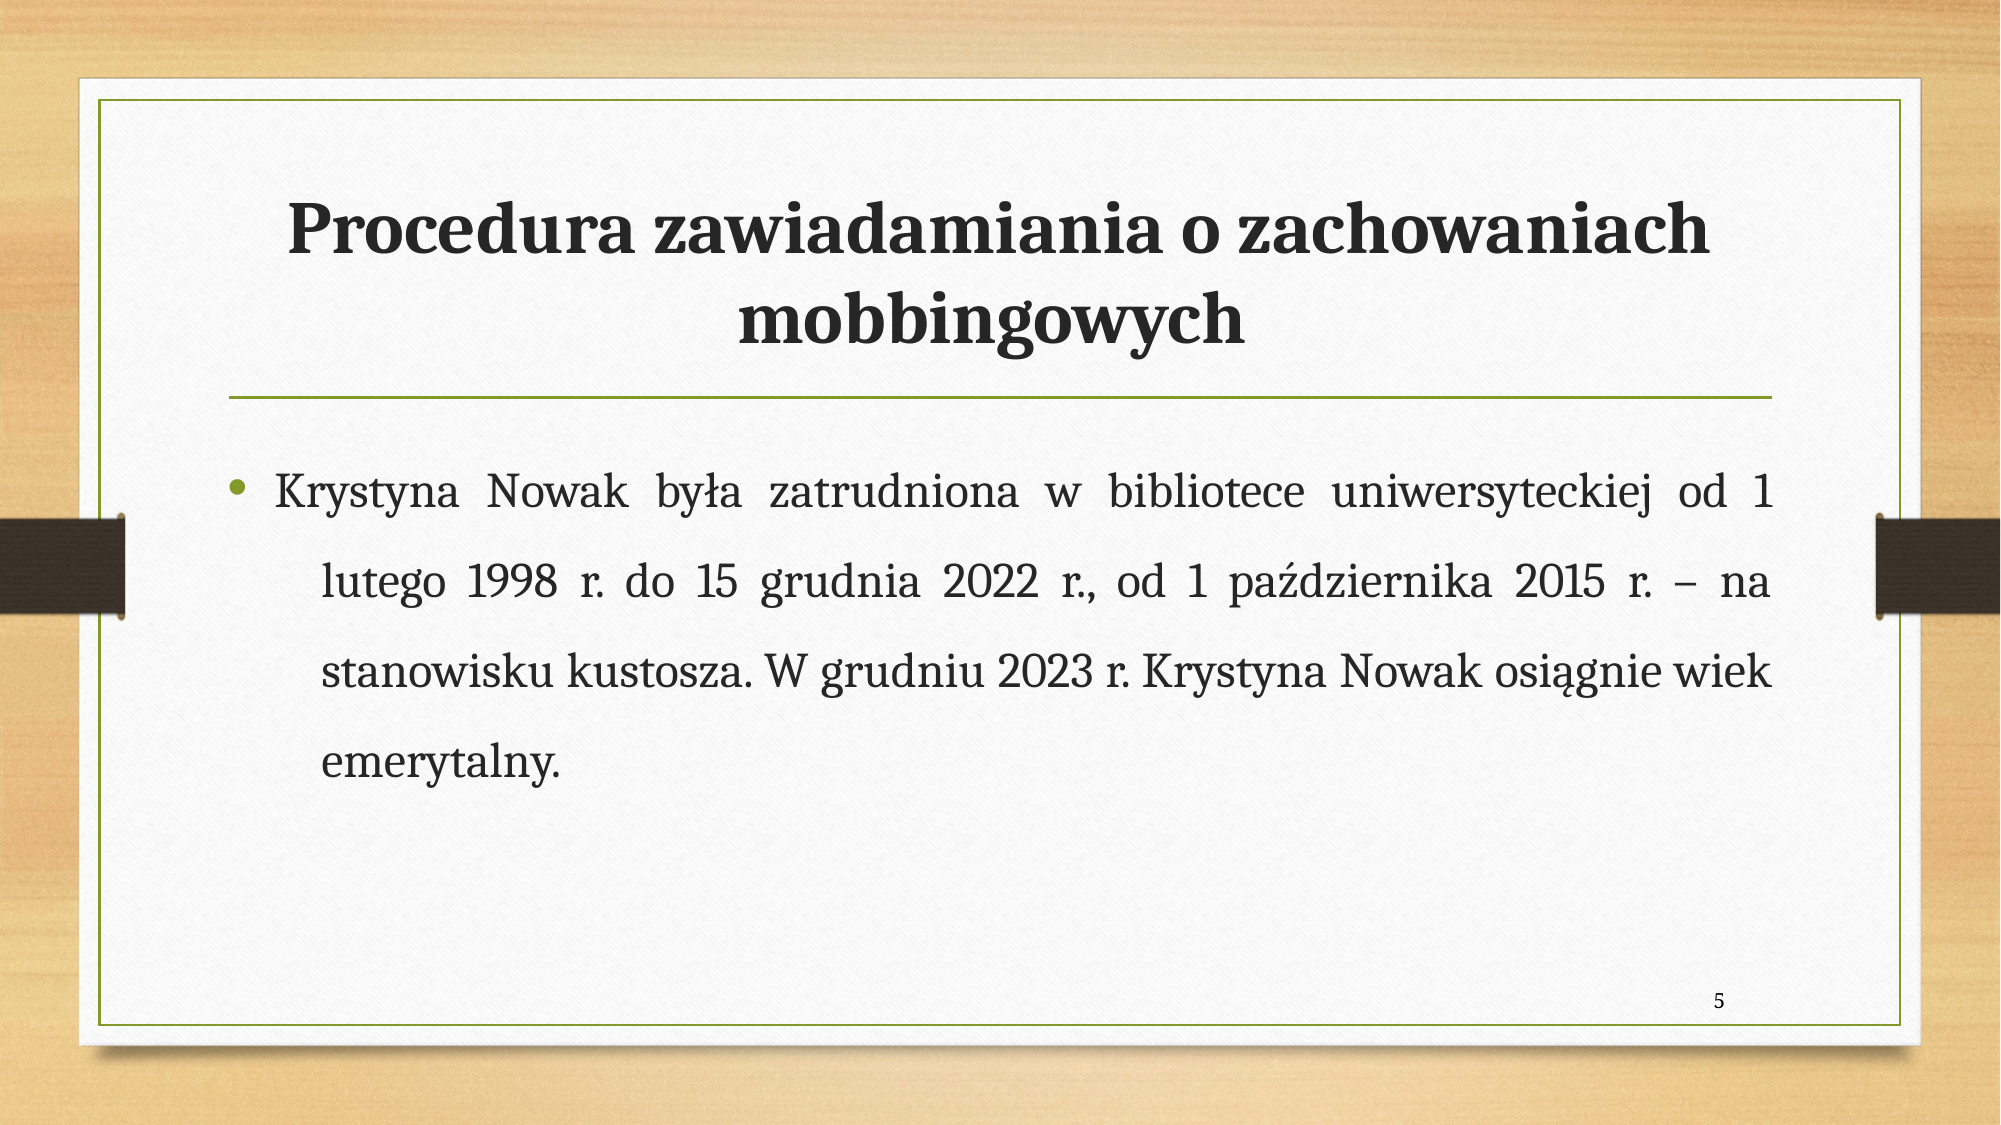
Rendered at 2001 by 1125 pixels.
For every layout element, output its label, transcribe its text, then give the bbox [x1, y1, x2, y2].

text_box [1698, 979, 1788, 1026]
title Procedura zawiadamiania o zachowaniach mobbingowych [212, 161, 1788, 376]
list Krystyna Nowak była zatrudniona w bibliotece uniwersyteckiej od 1 lutego 1998 r. do 15 grudnia 2022 r., od 1 października 2015 r. – na stanowisku kustosza. W grudniu 2023 r. Krystyna Nowak osiągnie wiek emerytalny. [212, 419, 1788, 964]
